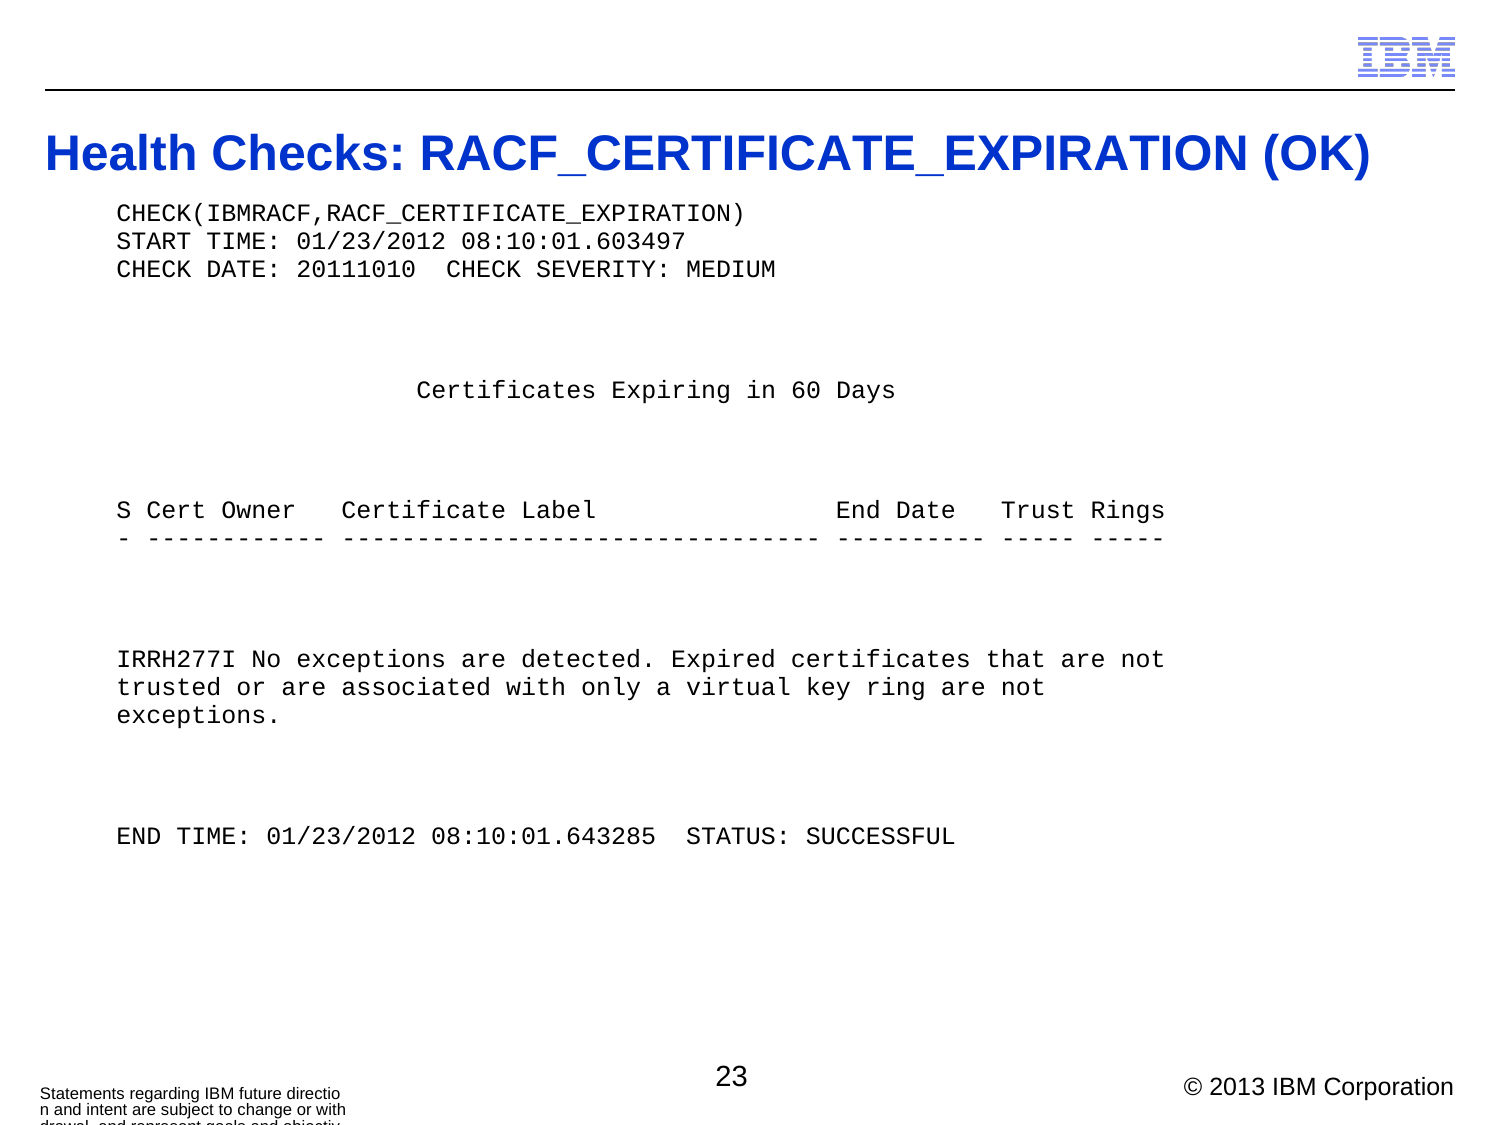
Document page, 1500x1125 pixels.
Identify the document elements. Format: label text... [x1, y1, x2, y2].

table_header CHECK(IBMRACF,RACF_CERTIFICATE_EXPIRATION) START TIME: 01/23/2012 08:10:01.603497 CHECK DATE: 20111010 CHECK SEVERITY: MEDIUM Certificates Expiring in 60 Days S Cert Owner Certificate Label End Date Trust Rings - ------------ -------------------------------- ---------- ----- ----- IRRH277I No exceptions are detected. Expired certificates that are not trusted or are associated with only a virtual key ring are not exceptions. END TIME: 01/23/2012 08:10:01.643285 STATUS: SUCCESSFUL [87, 193, 1388, 1050]
picture [1358, 37, 1455, 77]
title Health Checks: RACF_CERTIFICATE_EXPIRATION (OK) [29, 89, 1455, 211]
